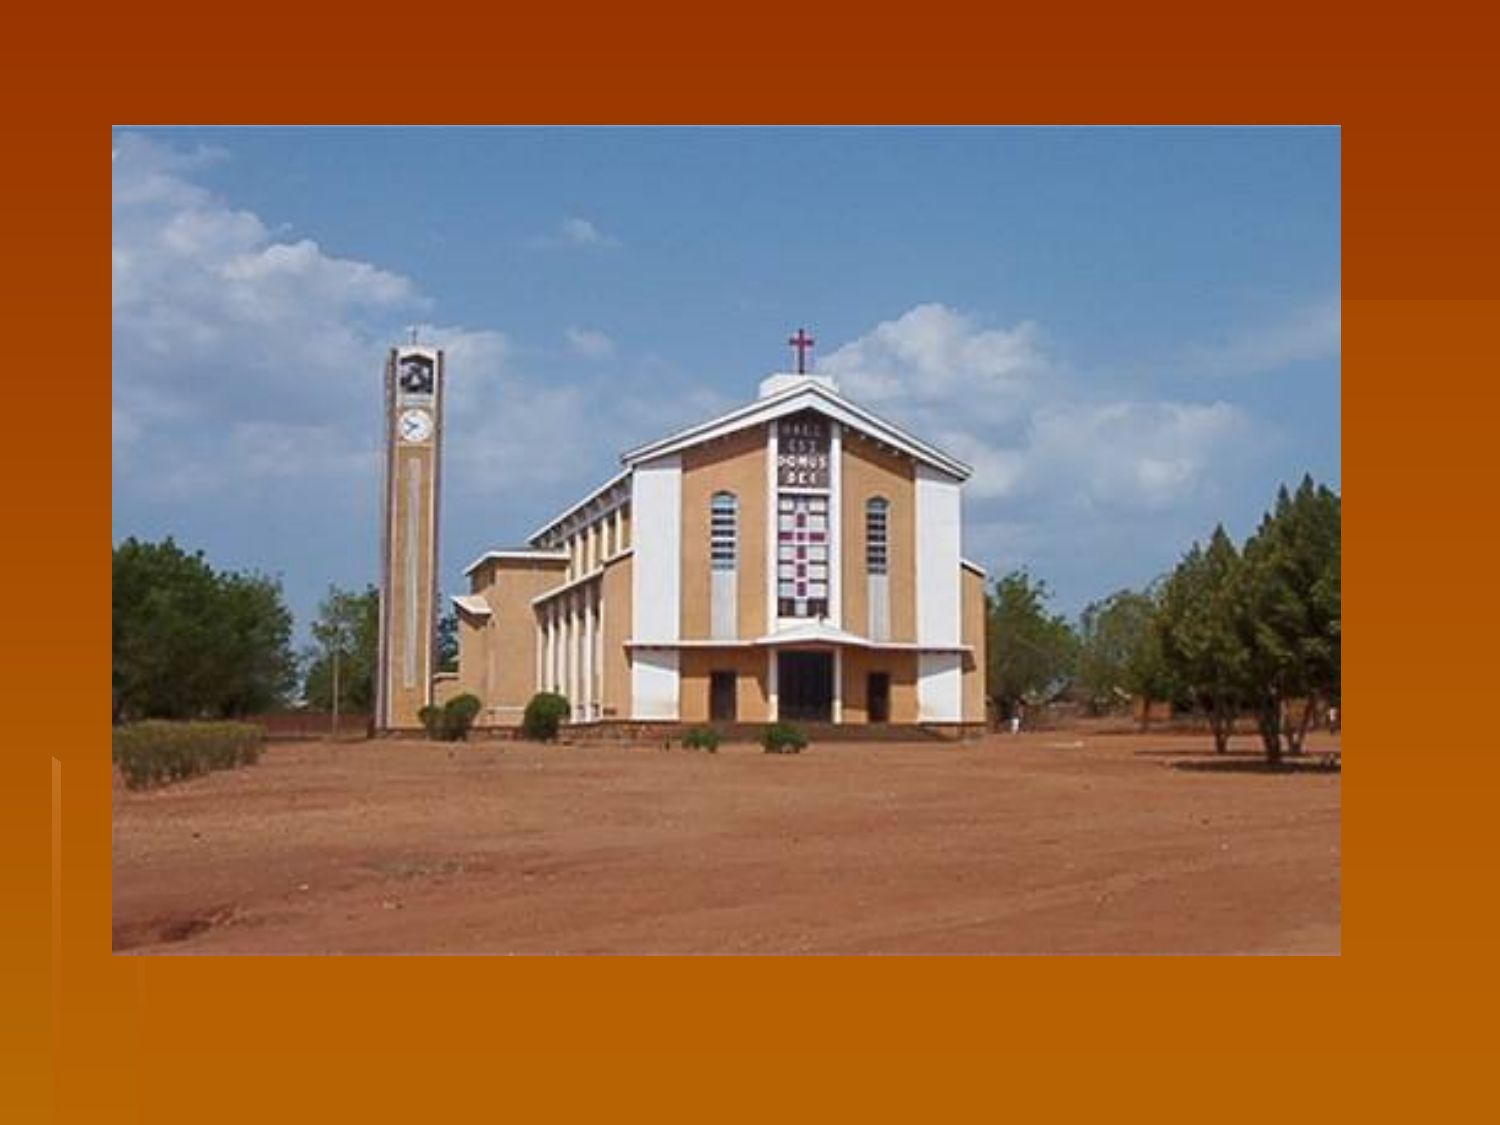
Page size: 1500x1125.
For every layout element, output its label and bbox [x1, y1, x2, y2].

picture [112, 125, 1341, 956]
